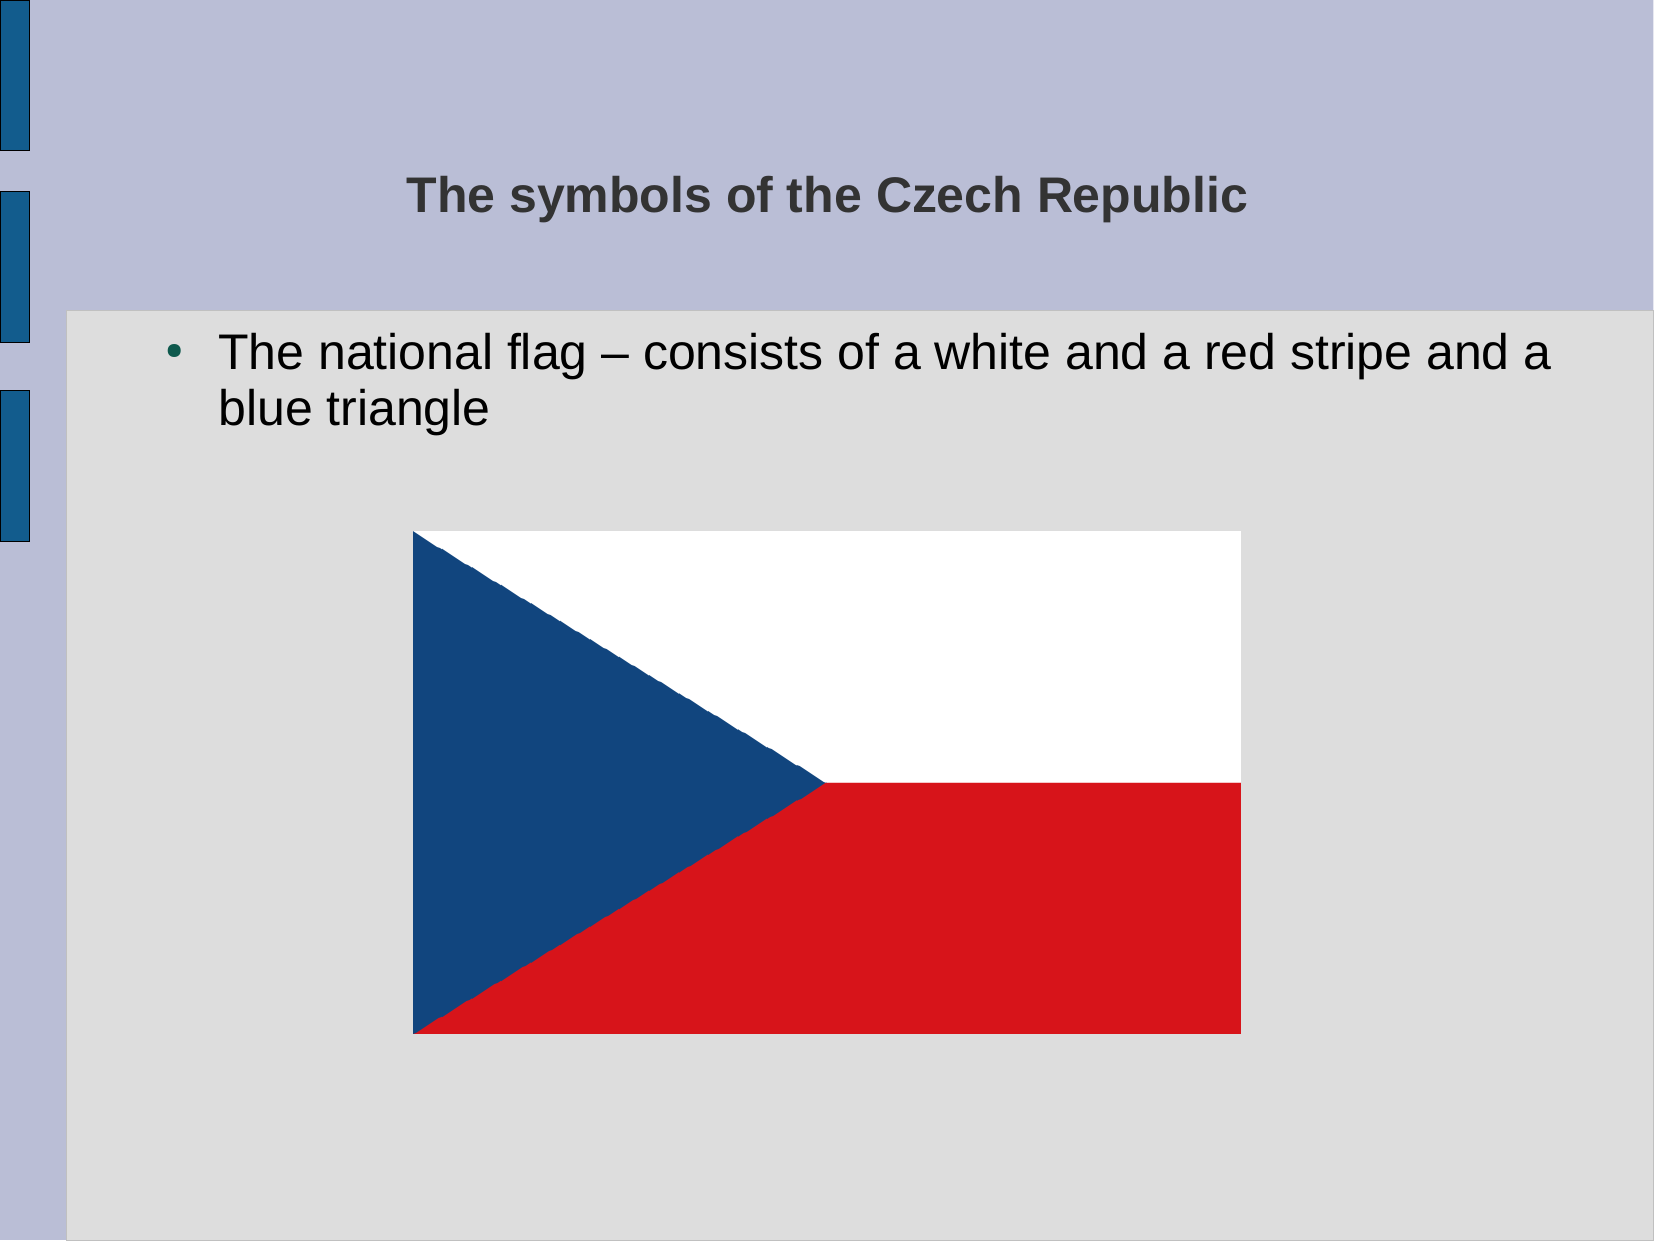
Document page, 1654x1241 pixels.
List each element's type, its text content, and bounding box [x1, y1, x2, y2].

list The national flag – consists of a white and a red stripe and a blue triangle [147, 324, 1595, 1107]
picture [413, 531, 1241, 1034]
title The symbols of the Czech Republic [121, 91, 1534, 299]
